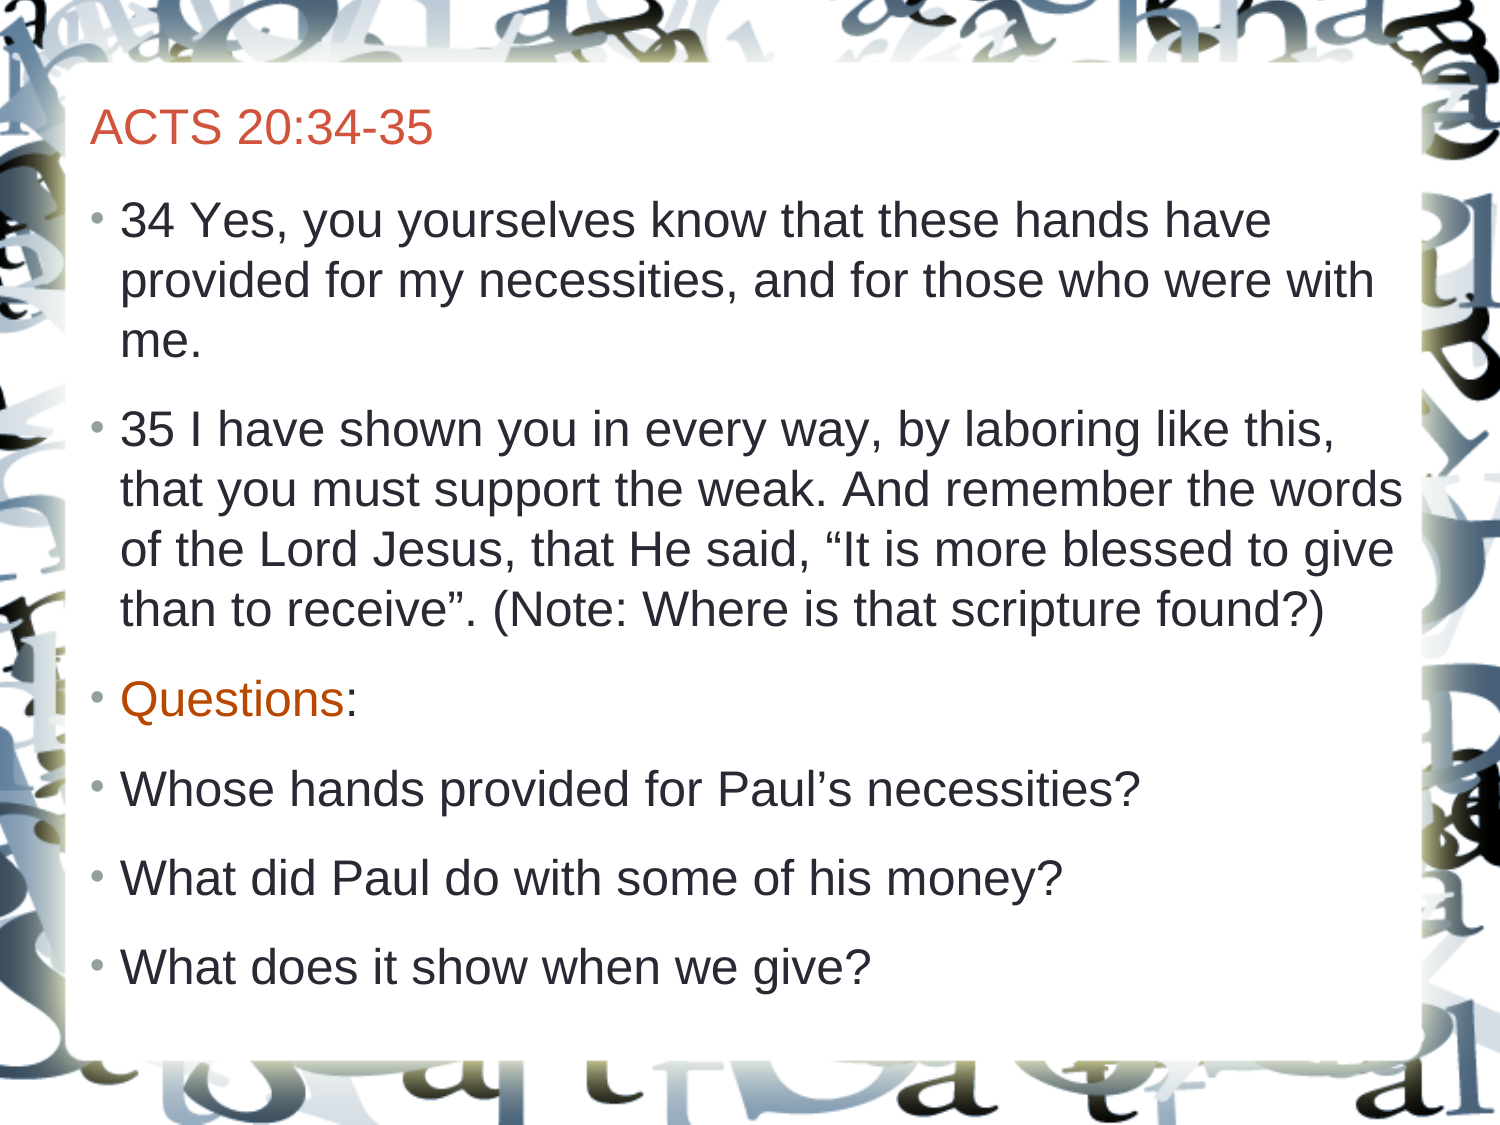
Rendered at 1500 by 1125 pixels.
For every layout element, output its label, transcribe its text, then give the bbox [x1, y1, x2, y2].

list 34 Yes, you yourselves know that these hands have provided for my necessities, and for those who were with me. 35 I have shown you in every way, by laboring like this, that you must support the weak. And remember the words of the Lord Jesus, that He said, “It is more blessed to give than to receive”. (Note: Where is that scripture found?) Questions: Whose hands provided for Paul’s necessities? What did Paul do with some of his money? What does it show when we give? [75, 179, 1425, 980]
title ACTS 20:34-35 [75, 87, 1425, 179]
picture [0, 0, 1500, 1125]
